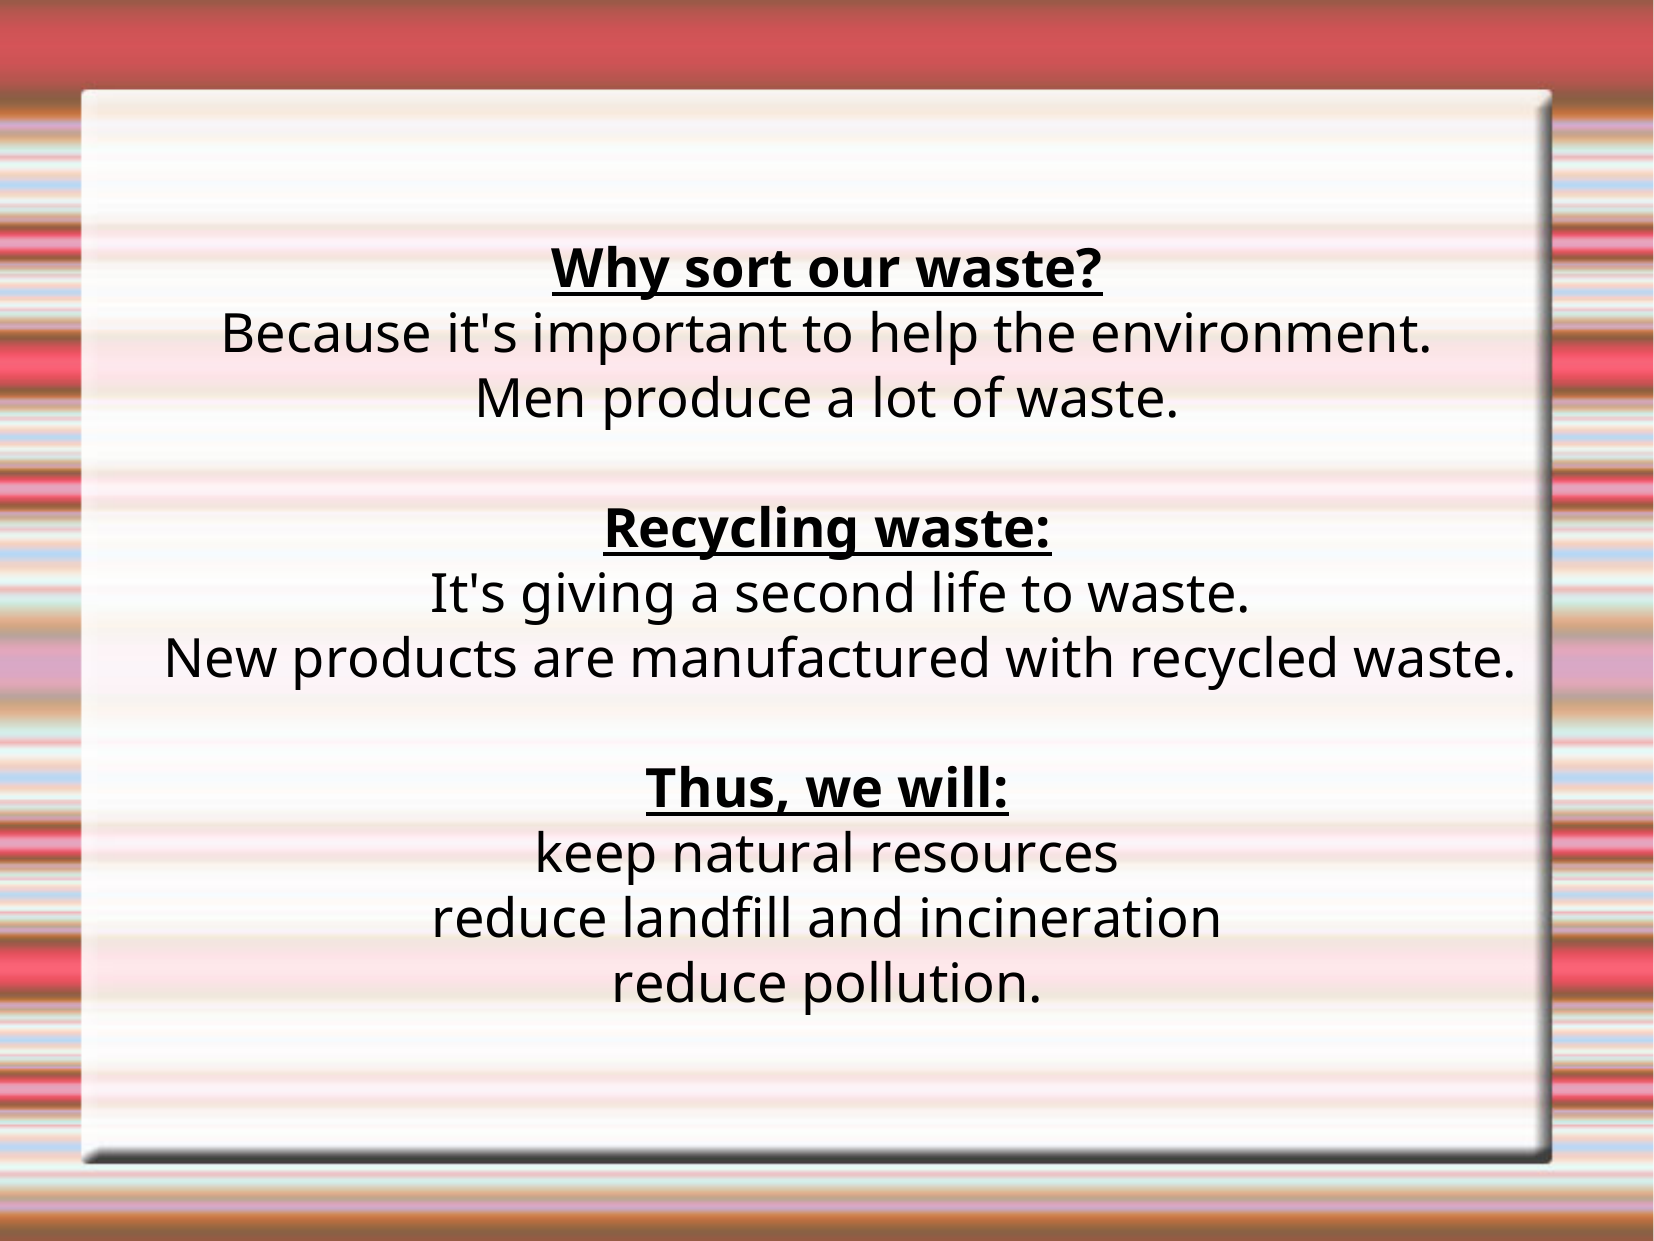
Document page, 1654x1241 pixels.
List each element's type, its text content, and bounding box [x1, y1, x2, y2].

subtitle Why sort our waste? Because it's important to help the environment. Men produce a lot of waste. Recycling waste: It's giving a second life to waste. New products are manufactured with recycled waste. Thus, we will: keep natural resources reduce landfill and incineration reduce pollution. [121, 114, 1534, 1132]
